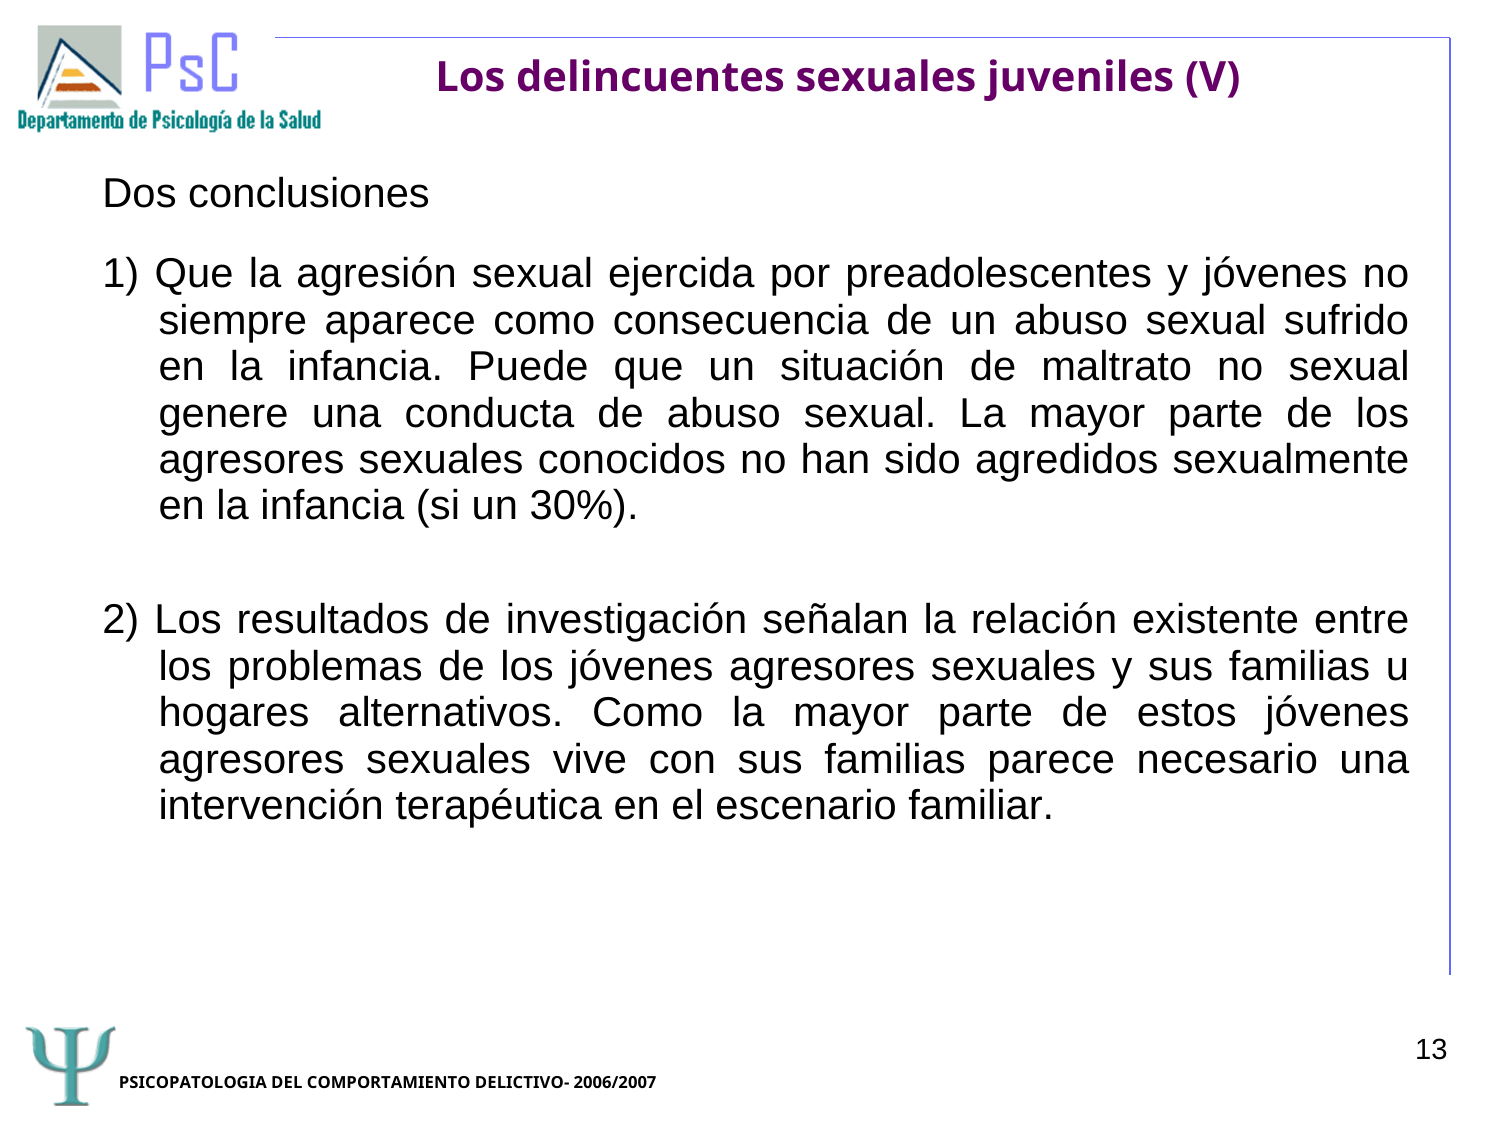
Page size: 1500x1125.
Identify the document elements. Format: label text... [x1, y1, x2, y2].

title Los delincuentes sexuales juveniles (V) [349, 24, 1338, 126]
picture [0, 0, 330, 138]
picture [24, 1024, 87, 1106]
subtitle Dos conclusiones 1) Que la agresión sexual ejercida por preadolescentes y jóvenes no siempre aparece como consecuencia de un abuso sexual sufrido en la infancia. Puede que un situación de maltrato no sexual genere una conducta de abuso sexual. La mayor parte de los agresores sexuales conocidos no han sido agredidos sexualmente en la infancia (si un 30%). 2) Los resultados de investigación señalan la relación existente entre los problemas de los jóvenes agresores sexuales y sus familias u hogares alternativos. Como la mayor parte de estos jóvenes agresores sexuales vive con sus familias parece necesario una intervención terapéutica en el escenario familiar. [87, 162, 1426, 1125]
